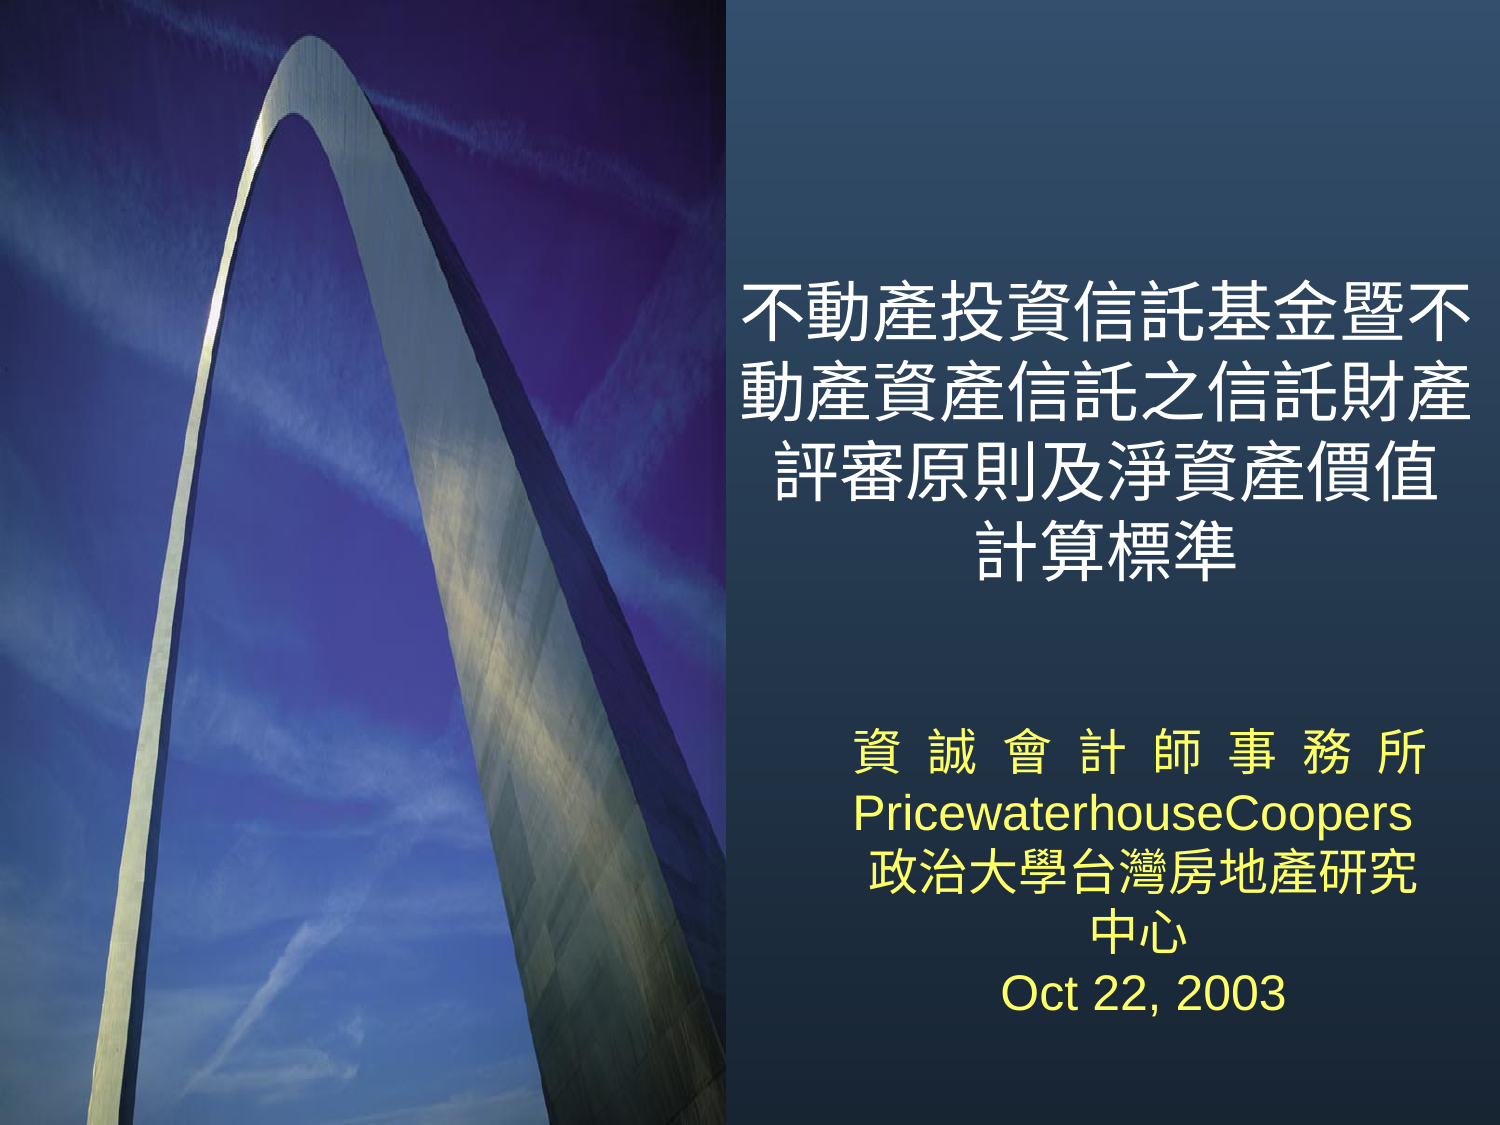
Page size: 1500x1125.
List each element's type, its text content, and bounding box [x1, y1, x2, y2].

text_box 不動產投資信託基金暨不動產資產信託之信託財產評審原則及淨資產價值 計算標準 [712, 212, 1500, 678]
text_box 資 誠 會 計 師 事 務 所PricewaterhouseCoopers 政治大學台灣房地產研究中心 Oct 22, 2003 [837, 712, 1450, 1028]
picture [0, 0, 726, 1125]
